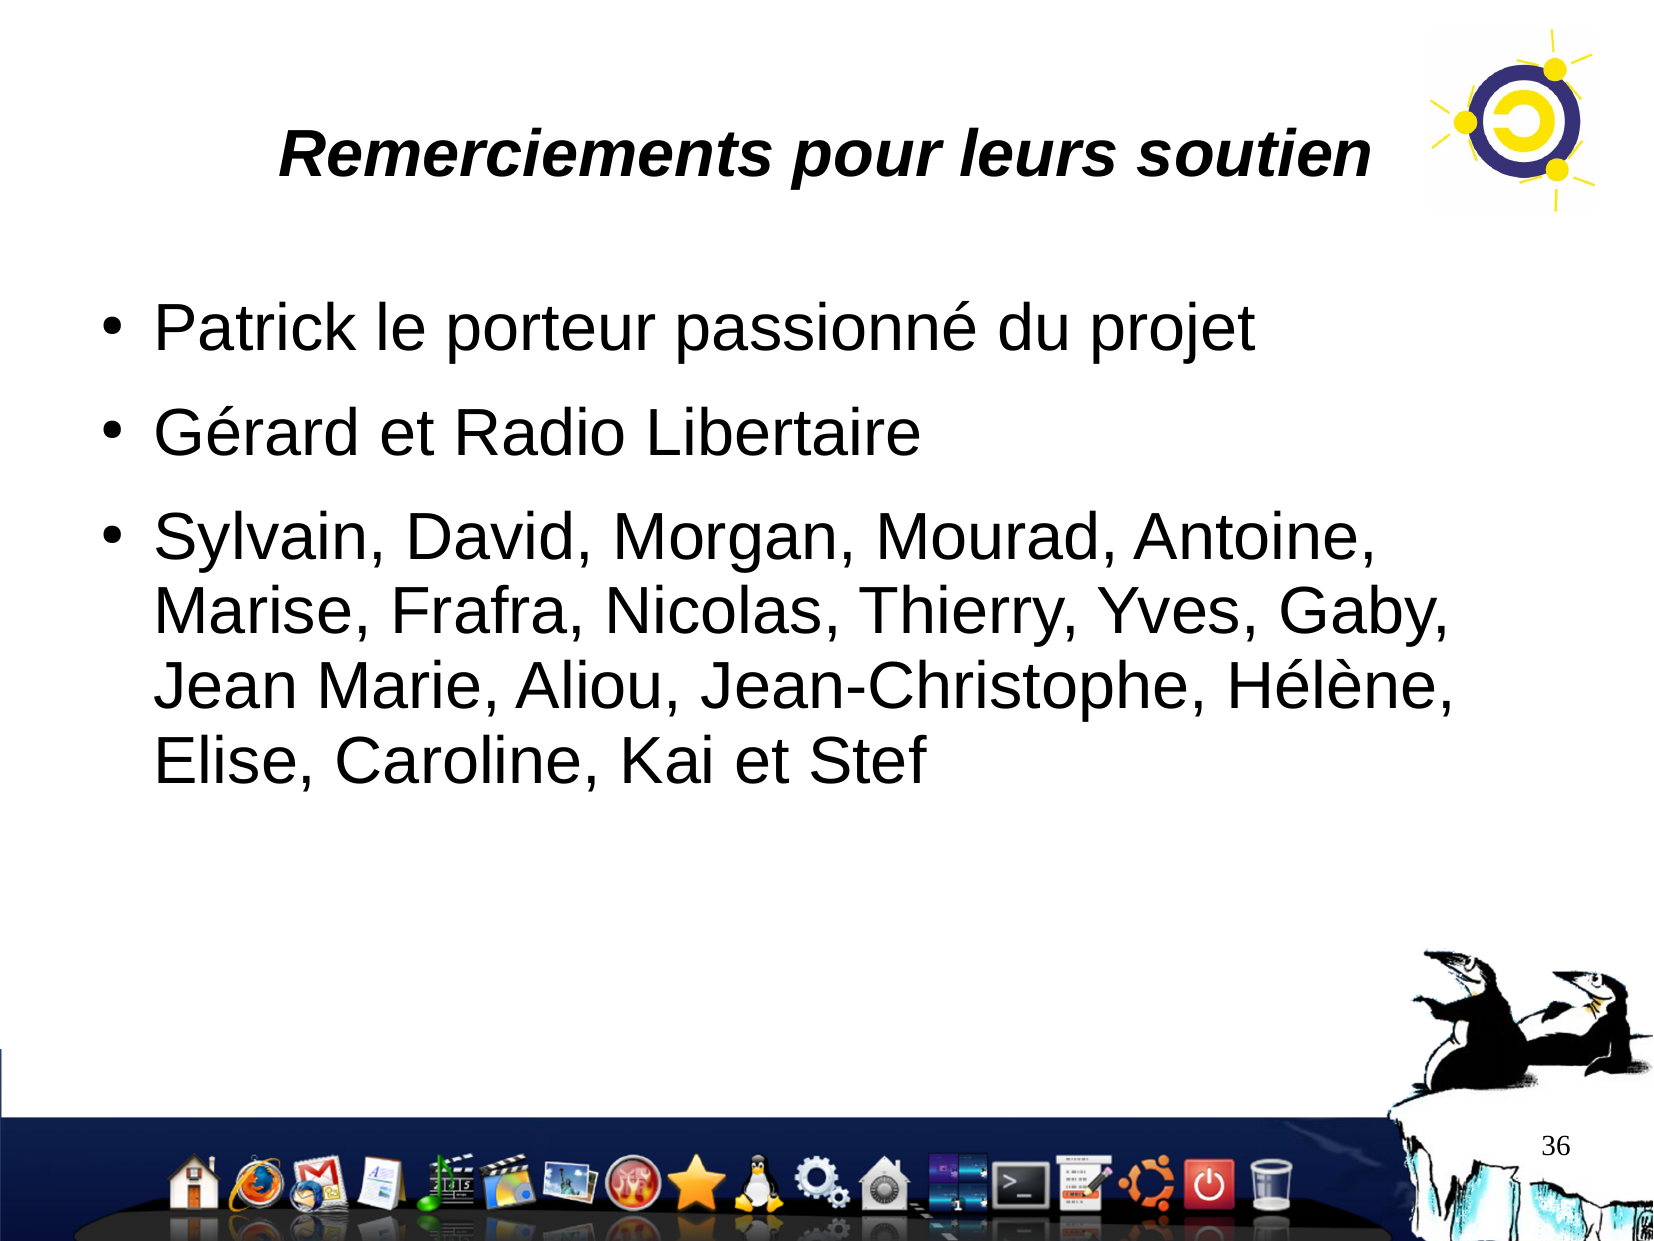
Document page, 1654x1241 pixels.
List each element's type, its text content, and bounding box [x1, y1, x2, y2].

list Patrick le porteur passionné du projet Gérard et Radio Libertaire Sylvain, David, Morgan, Mourad, Antoine, Marise, Frafra, Nicolas, Thierry, Yves, Gaby, Jean Marie, Aliou, Jean-Christophe, Hélène, Elise, Caroline, Kai et Stef [82, 290, 1571, 1109]
picture [0, 29, 1653, 1241]
title Remerciements pour leurs soutien [82, 49, 1571, 257]
